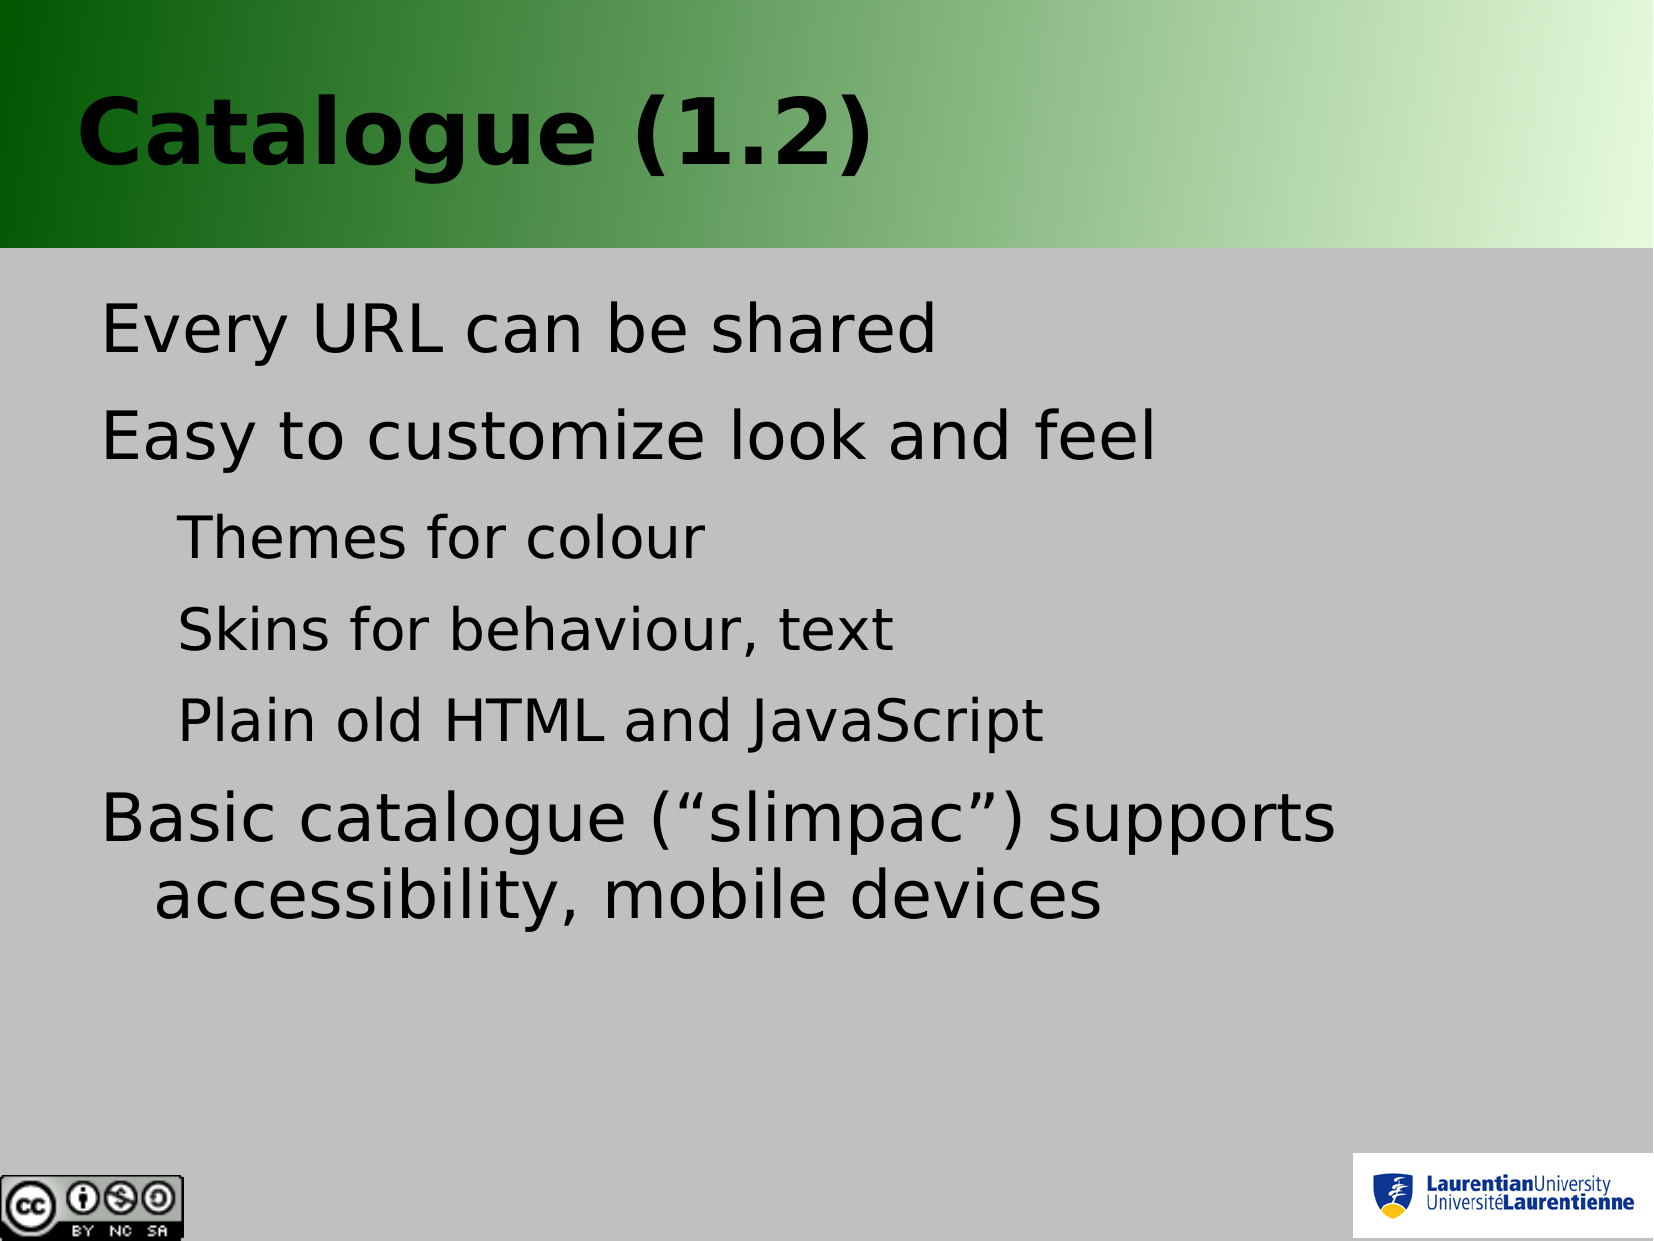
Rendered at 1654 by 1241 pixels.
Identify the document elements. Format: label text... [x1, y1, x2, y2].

picture [0, 1175, 184, 1241]
picture [1353, 1153, 1653, 1238]
title Catalogue (1.2) [76, 29, 1565, 237]
list Every URL can be shared Easy to customize look and feel Themes for colour Skins for behaviour, text Plain old HTML and JavaScript Basic catalogue (“slimpac”) supports accessibility, mobile devices [82, 290, 1571, 1095]
picture [0, 0, 1653, 248]
